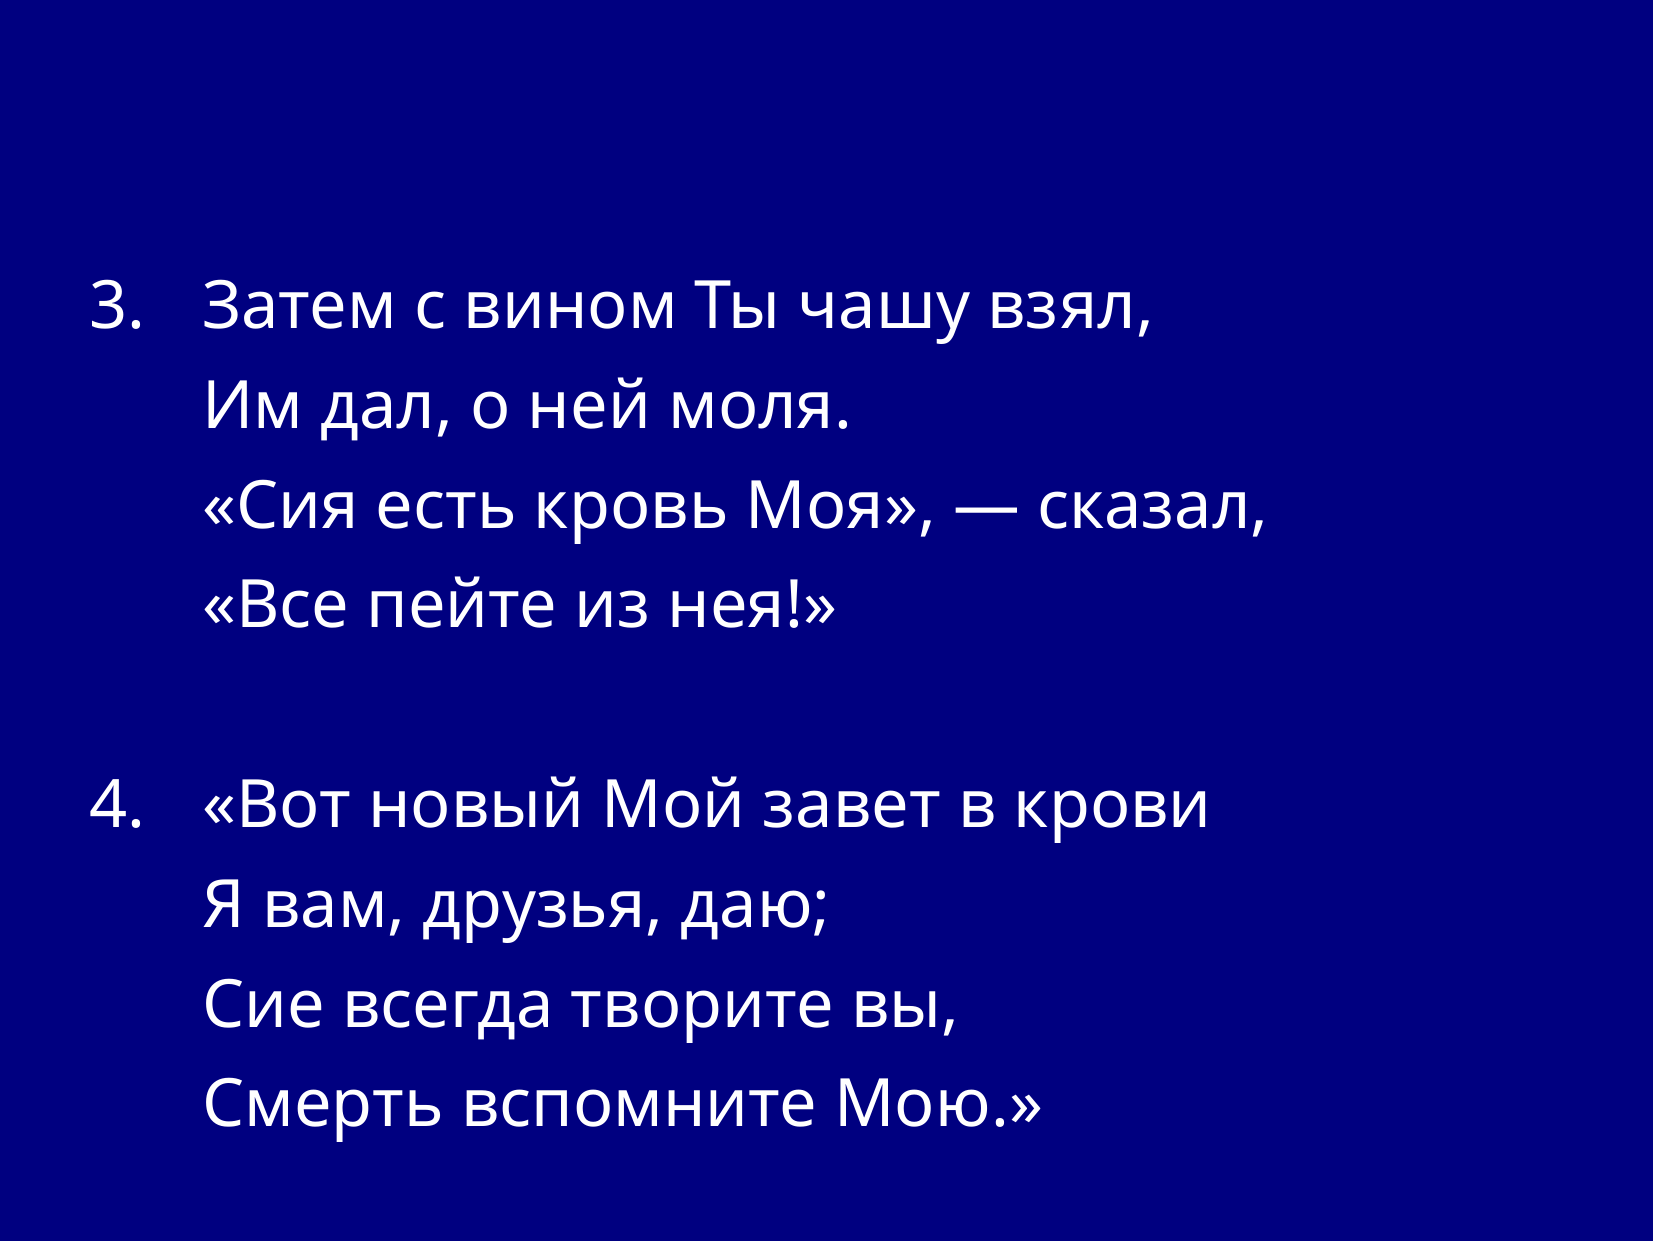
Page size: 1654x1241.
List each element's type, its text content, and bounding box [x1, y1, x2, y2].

text_box 3. Затем с вином Ты чашу взял, Им дал, о ней моля. «Сия есть кровь Моя», — сказал, «Все пейте из нея!» 4. «Вот новый Мой завет в крови Я вам, друзья, даю; Сие всегда творите вы, Смерть вспомните Мою.» [75, 150, 1576, 1163]
